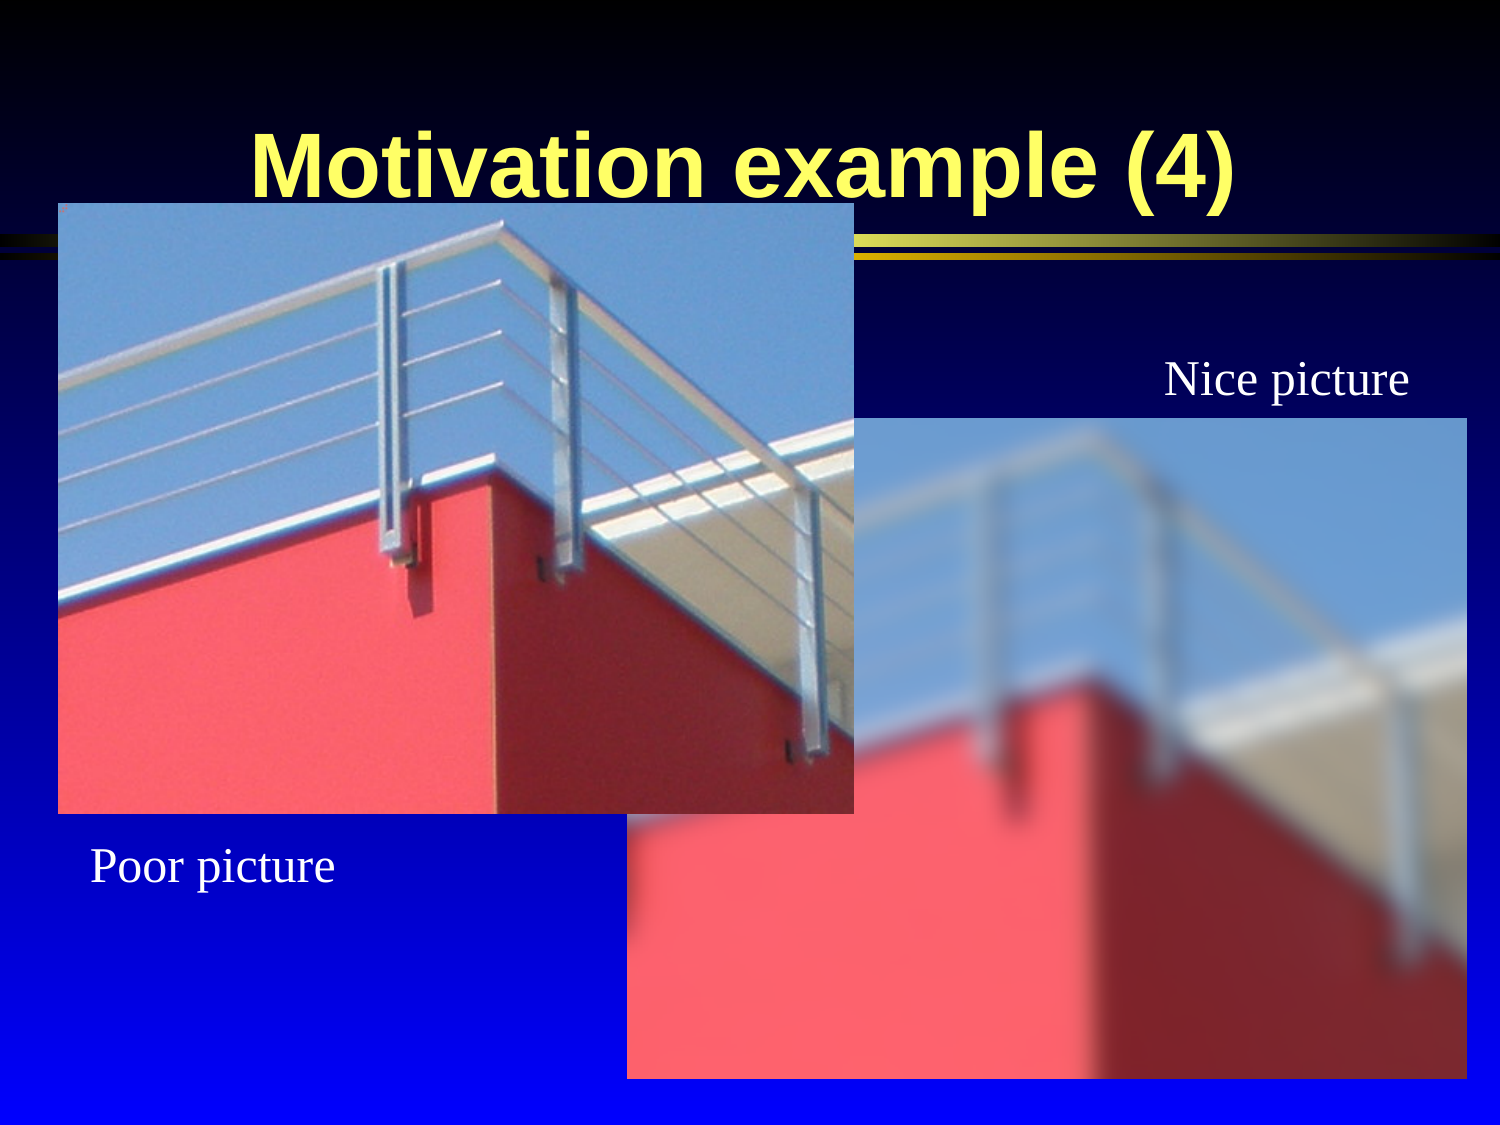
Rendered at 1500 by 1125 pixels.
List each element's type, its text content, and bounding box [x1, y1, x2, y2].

text_box Nice picture [1149, 337, 1426, 413]
text_box Poor picture [75, 825, 351, 900]
title Motivation example (4) [99, 0, 1388, 225]
picture [58, 203, 1467, 1080]
